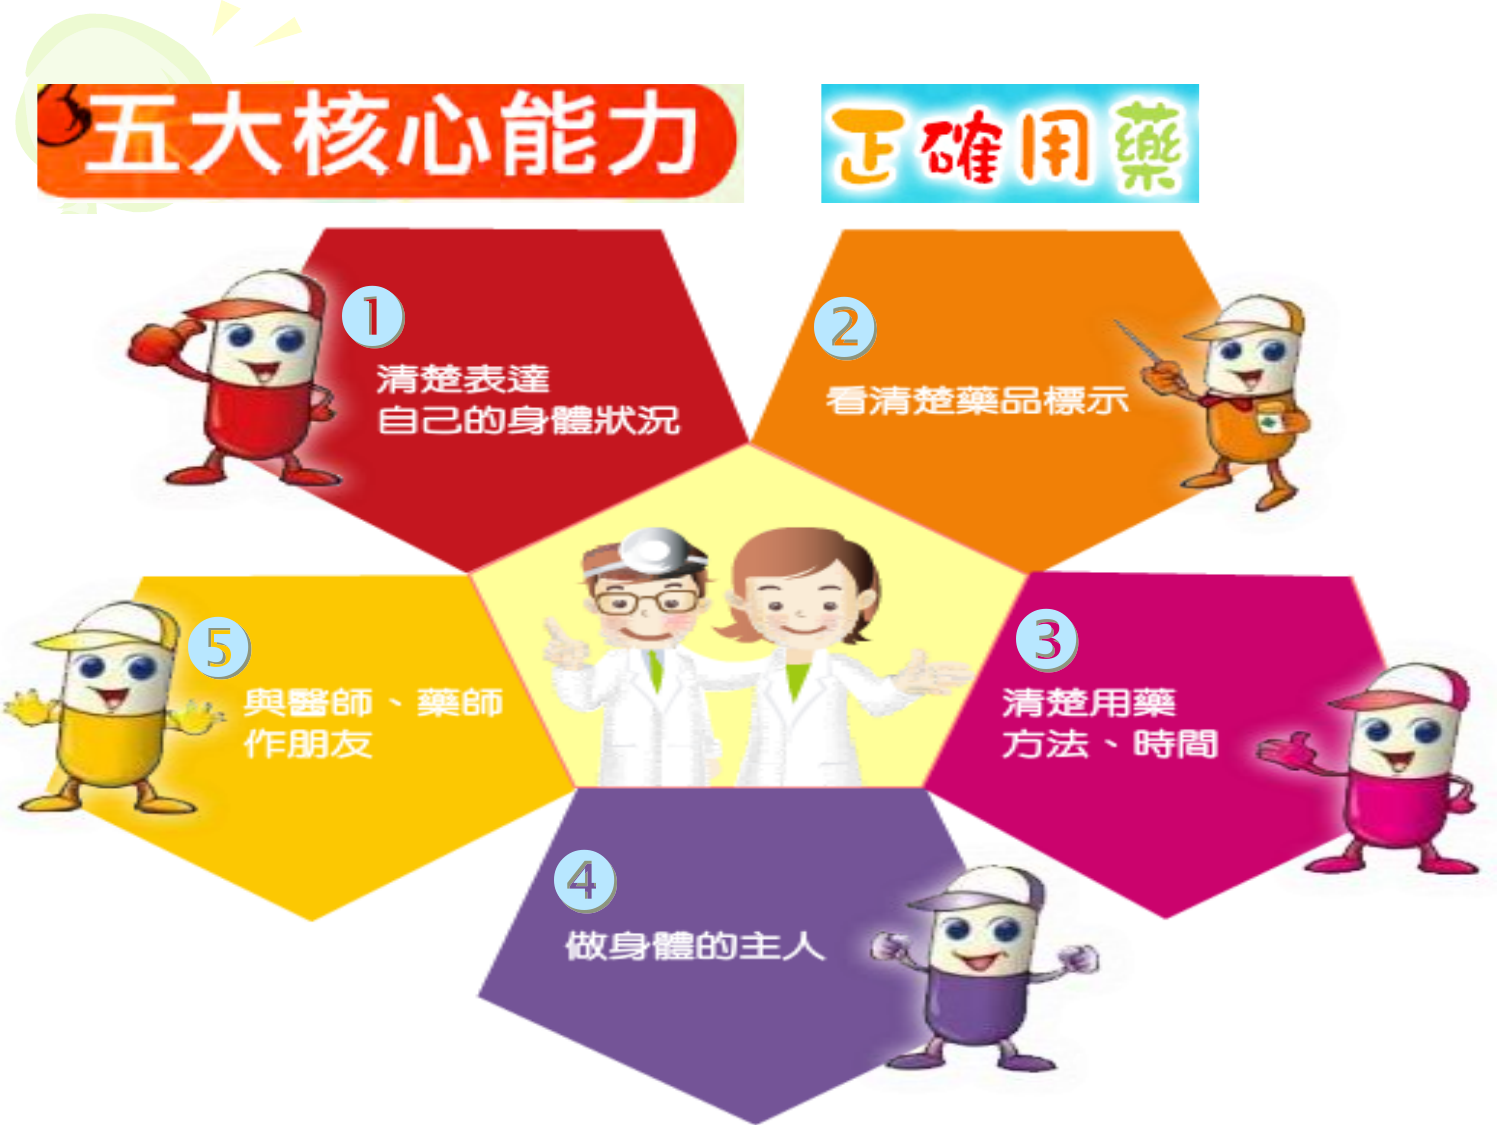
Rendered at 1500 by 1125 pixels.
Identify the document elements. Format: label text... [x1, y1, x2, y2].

picture [0, 214, 1497, 1125]
text_box  [320, 255, 426, 371]
text_box  [994, 579, 1278, 695]
text_box  [532, 820, 816, 936]
picture [821, 83, 1200, 203]
picture [37, 84, 745, 203]
text_box  [792, 267, 1077, 383]
text_box  [166, 586, 273, 702]
